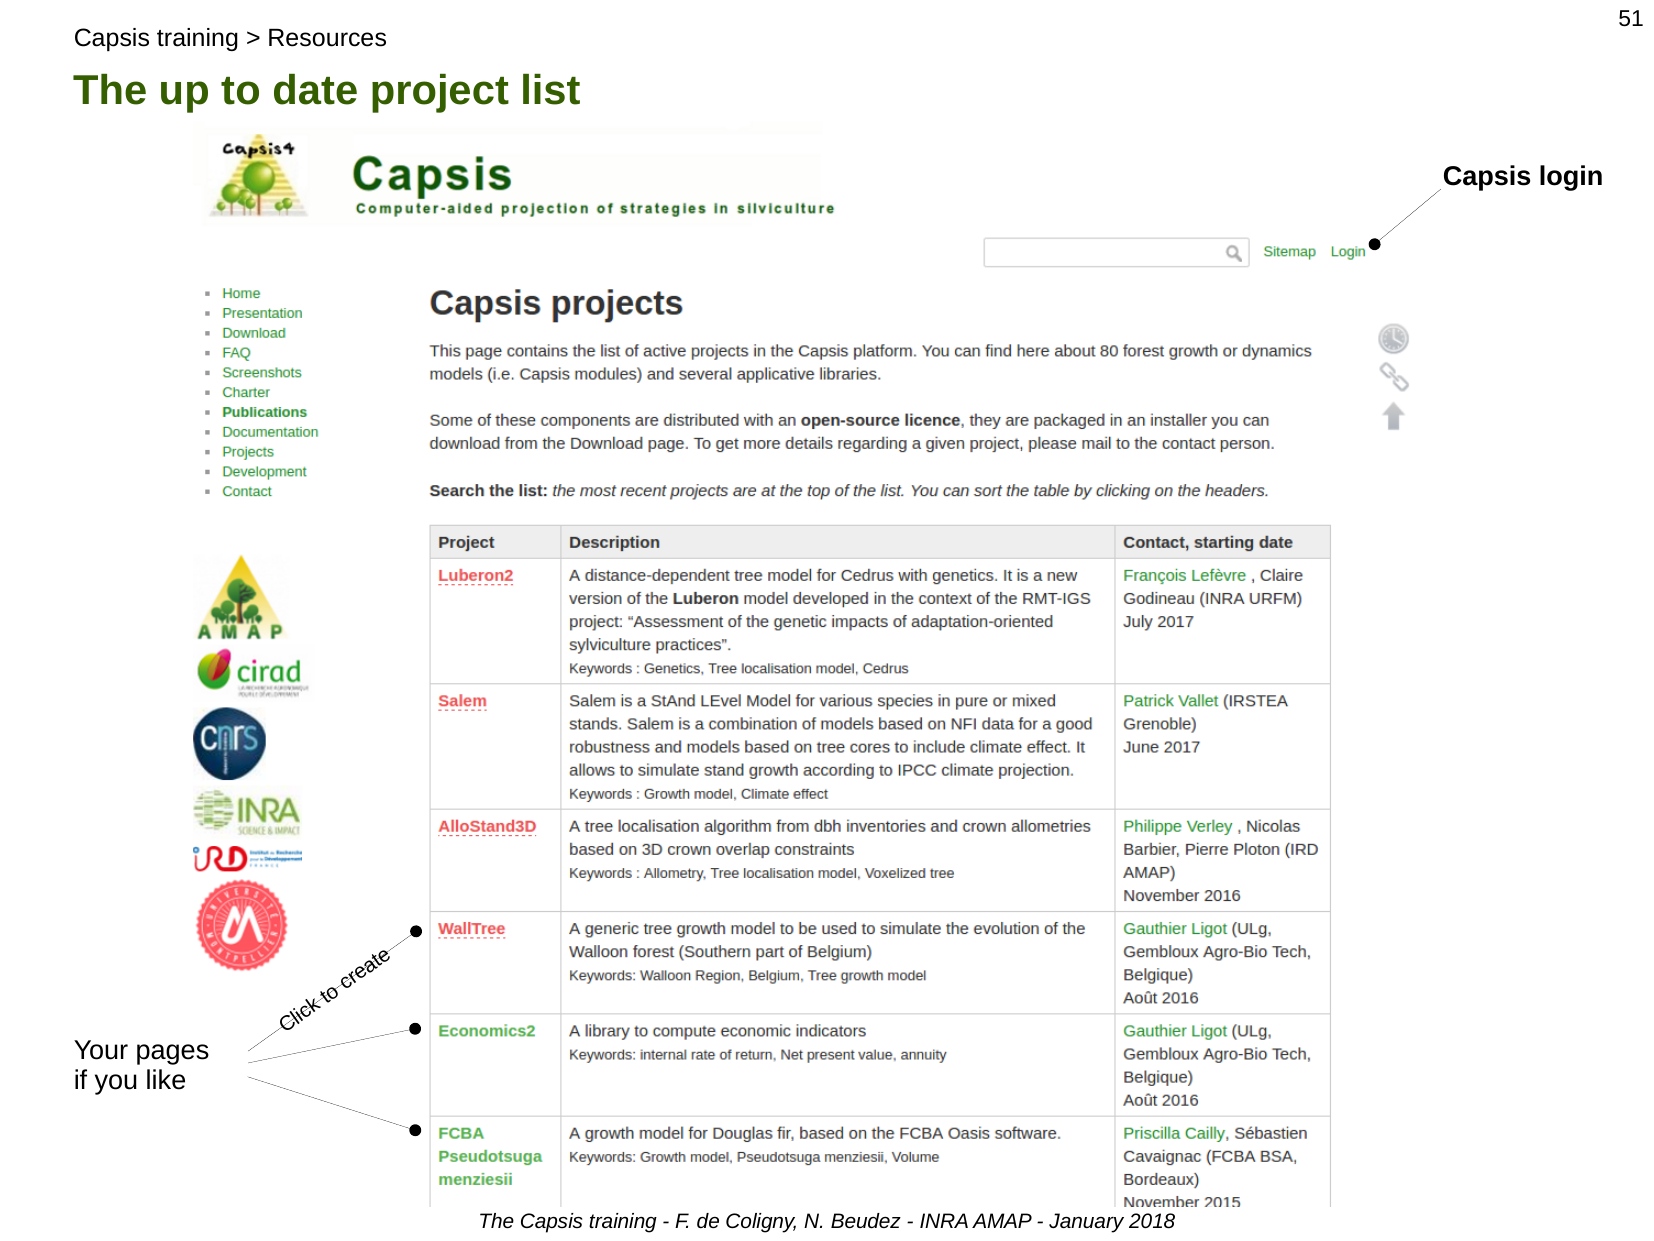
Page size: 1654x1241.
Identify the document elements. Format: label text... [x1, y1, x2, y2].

text_box Capsis training > Resources [59, 16, 1004, 60]
text_box The Capsis training - F. de Coligny, N. Beudez - INRA AMAP - January 2018 [0, 1202, 1654, 1241]
text_box Your pages if you like [59, 1027, 237, 1103]
text_box Capsis login [1416, 153, 1630, 201]
text_box The up to date project list [58, 59, 1151, 122]
picture [180, 121, 1441, 1202]
